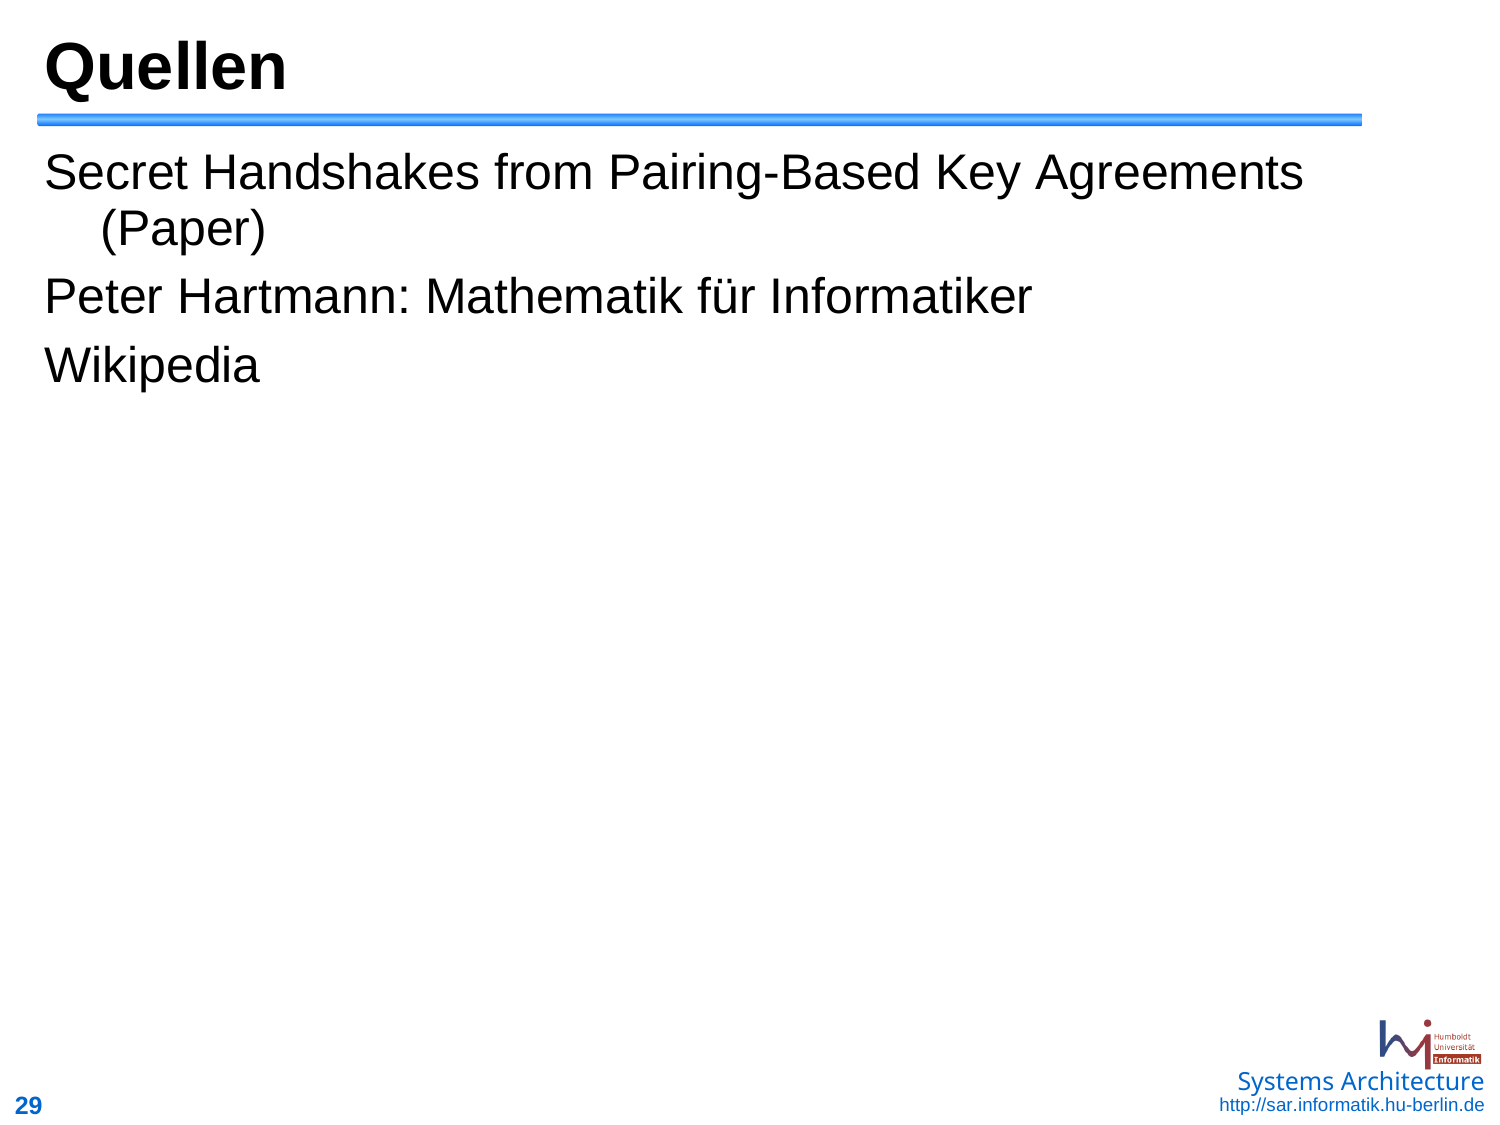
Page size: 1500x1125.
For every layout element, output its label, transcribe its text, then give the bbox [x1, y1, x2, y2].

list Secret Handshakes from Pairing-Based Key Agreements (Paper) Peter Hartmann: Mathematik für Informatiker Wikipedia [29, 137, 1500, 1059]
picture [1376, 1059, 1483, 1071]
title Quellen [29, 20, 1500, 114]
